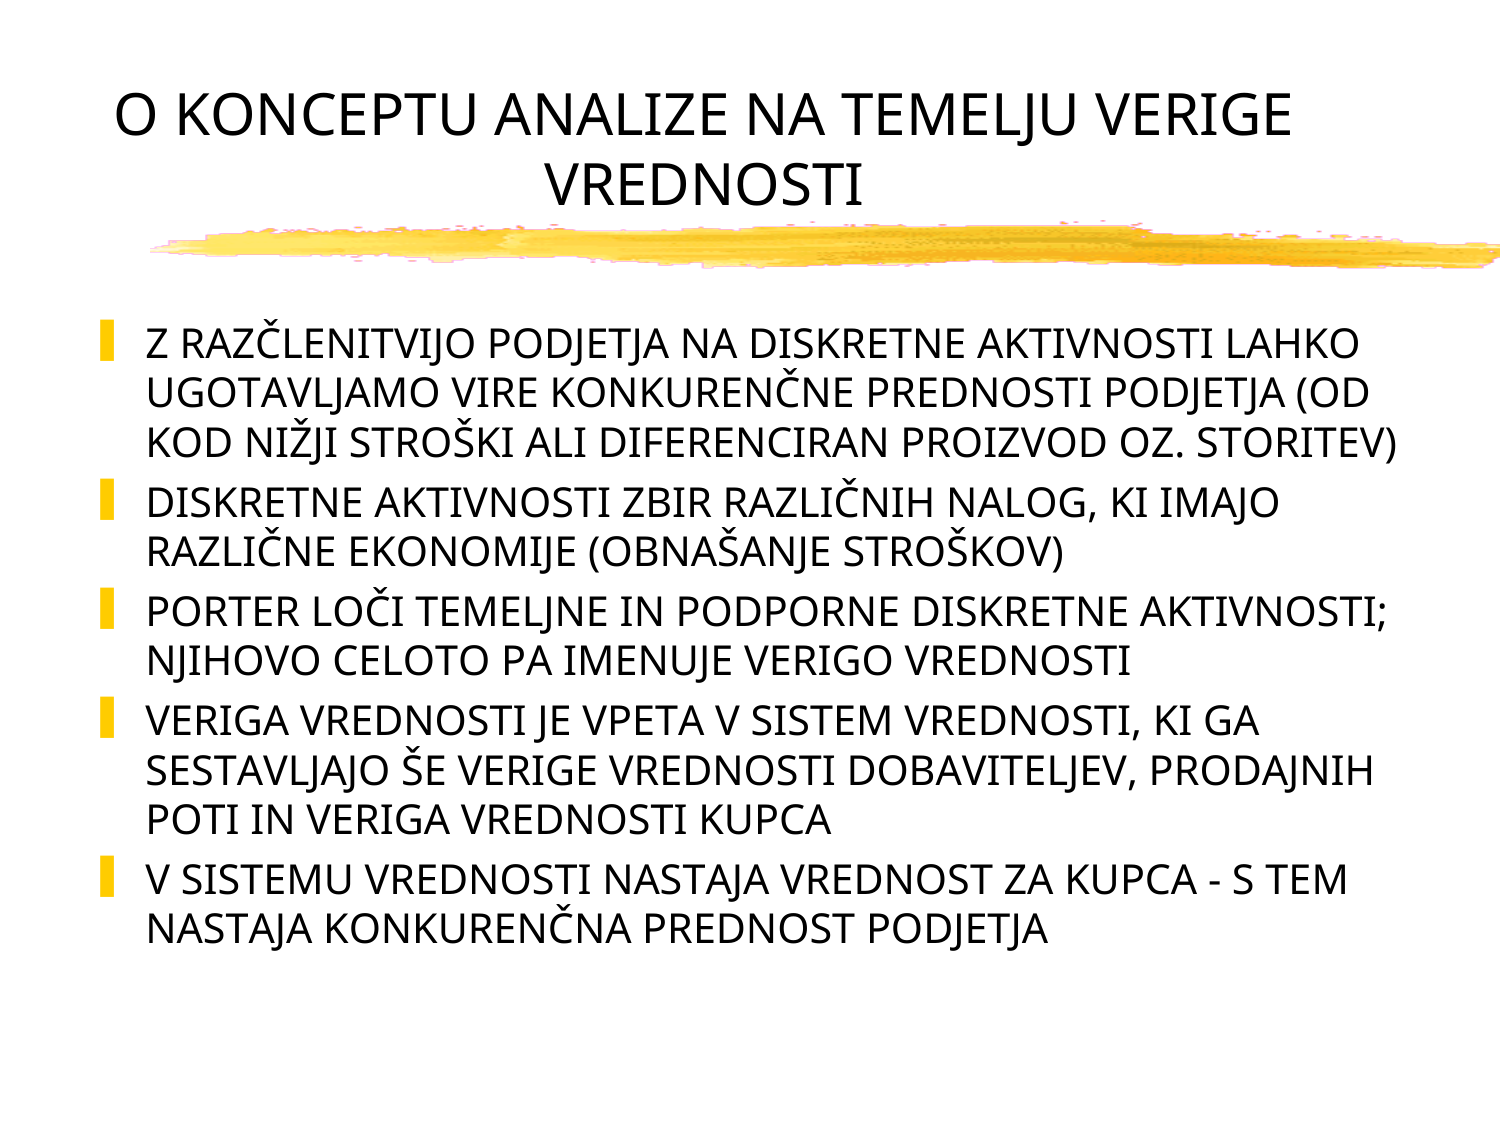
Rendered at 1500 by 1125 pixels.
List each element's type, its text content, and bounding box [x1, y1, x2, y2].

title O KONCEPTU ANALIZE NA TEMELJU VERIGE VREDNOSTI [66, 37, 1342, 225]
list Z RAZČLENITVIJO PODJETJA NA DISKRETNE AKTIVNOSTI LAHKO UGOTAVLJAMO VIRE KONKURENČNE PREDNOSTI PODJETJA (OD KOD NIŽJI STROŠKI ALI DIFERENCIRAN PROIZVOD OZ. STORITEV) DISKRETNE AKTIVNOSTI ZBIR RAZLIČNIH NALOG, KI IMAJO RAZLIČNE EKONOMIJE (OBNAŠANJE STROŠKOV) PORTER LOČI TEMELJNE IN PODPORNE DISKRETNE AKTIVNOSTI; NJIHOVO CELOTO PA IMENUJE VERIGO VREDNOSTI VERIGA VREDNOSTI JE VPETA V SISTEM VREDNOSTI, KI GA SESTAVLJAJO ŠE VERIGE VREDNOSTI DOBAVITELJEV, PRODAJNIH POTI IN VERIGA VREDNOSTI KUPCA V SISTEMU VREDNOSTI NASTAJA VREDNOST ZA KUPCA - S TEM NASTAJA KONKURENČNA PREDNOST PODJETJA [74, 309, 1417, 994]
picture [150, 215, 1500, 279]
